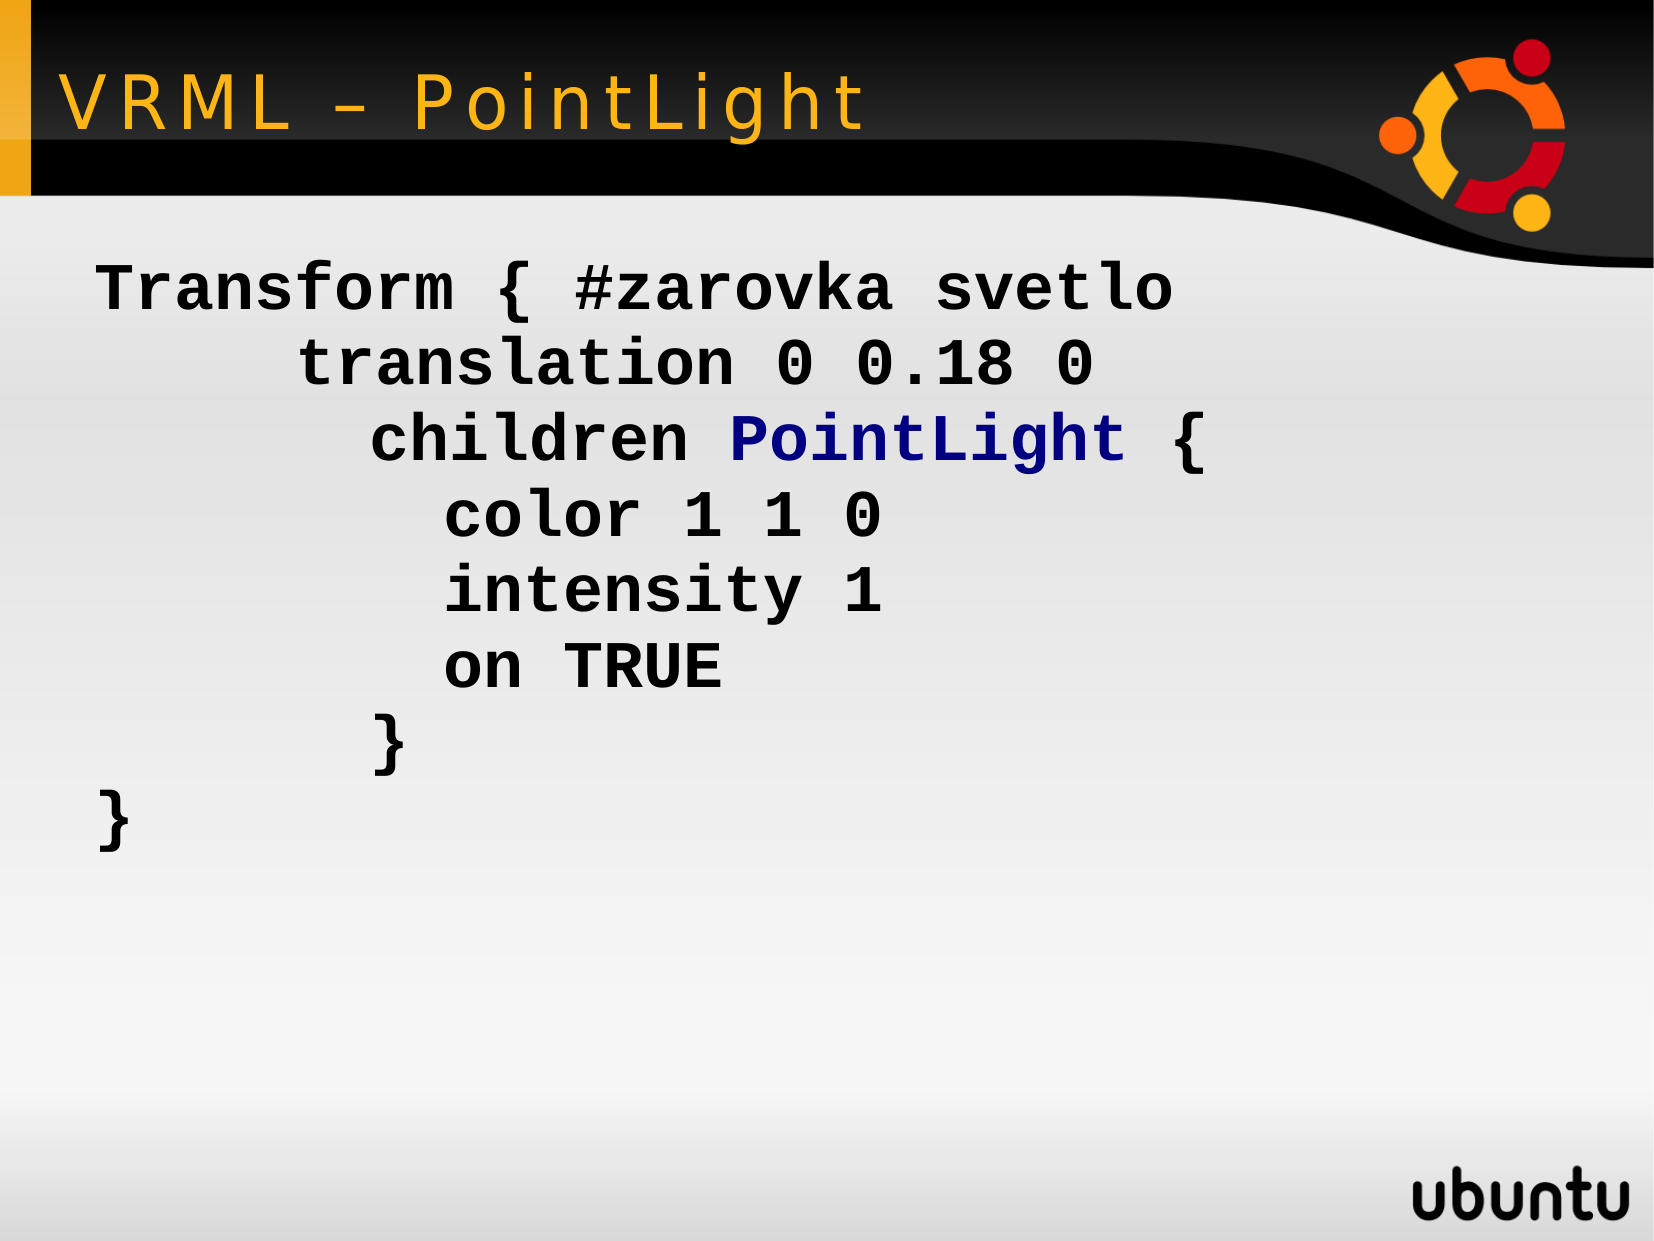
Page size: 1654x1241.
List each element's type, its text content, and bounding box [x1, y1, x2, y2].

picture [0, 0, 1654, 1241]
list Transform { #zarovka svetlo translation 0 0.18 0 children PointLight { color 1 1 0 intensity 1 on TRUE } } [76, 253, 1566, 1073]
title VRML – PointLight [59, 29, 1270, 178]
